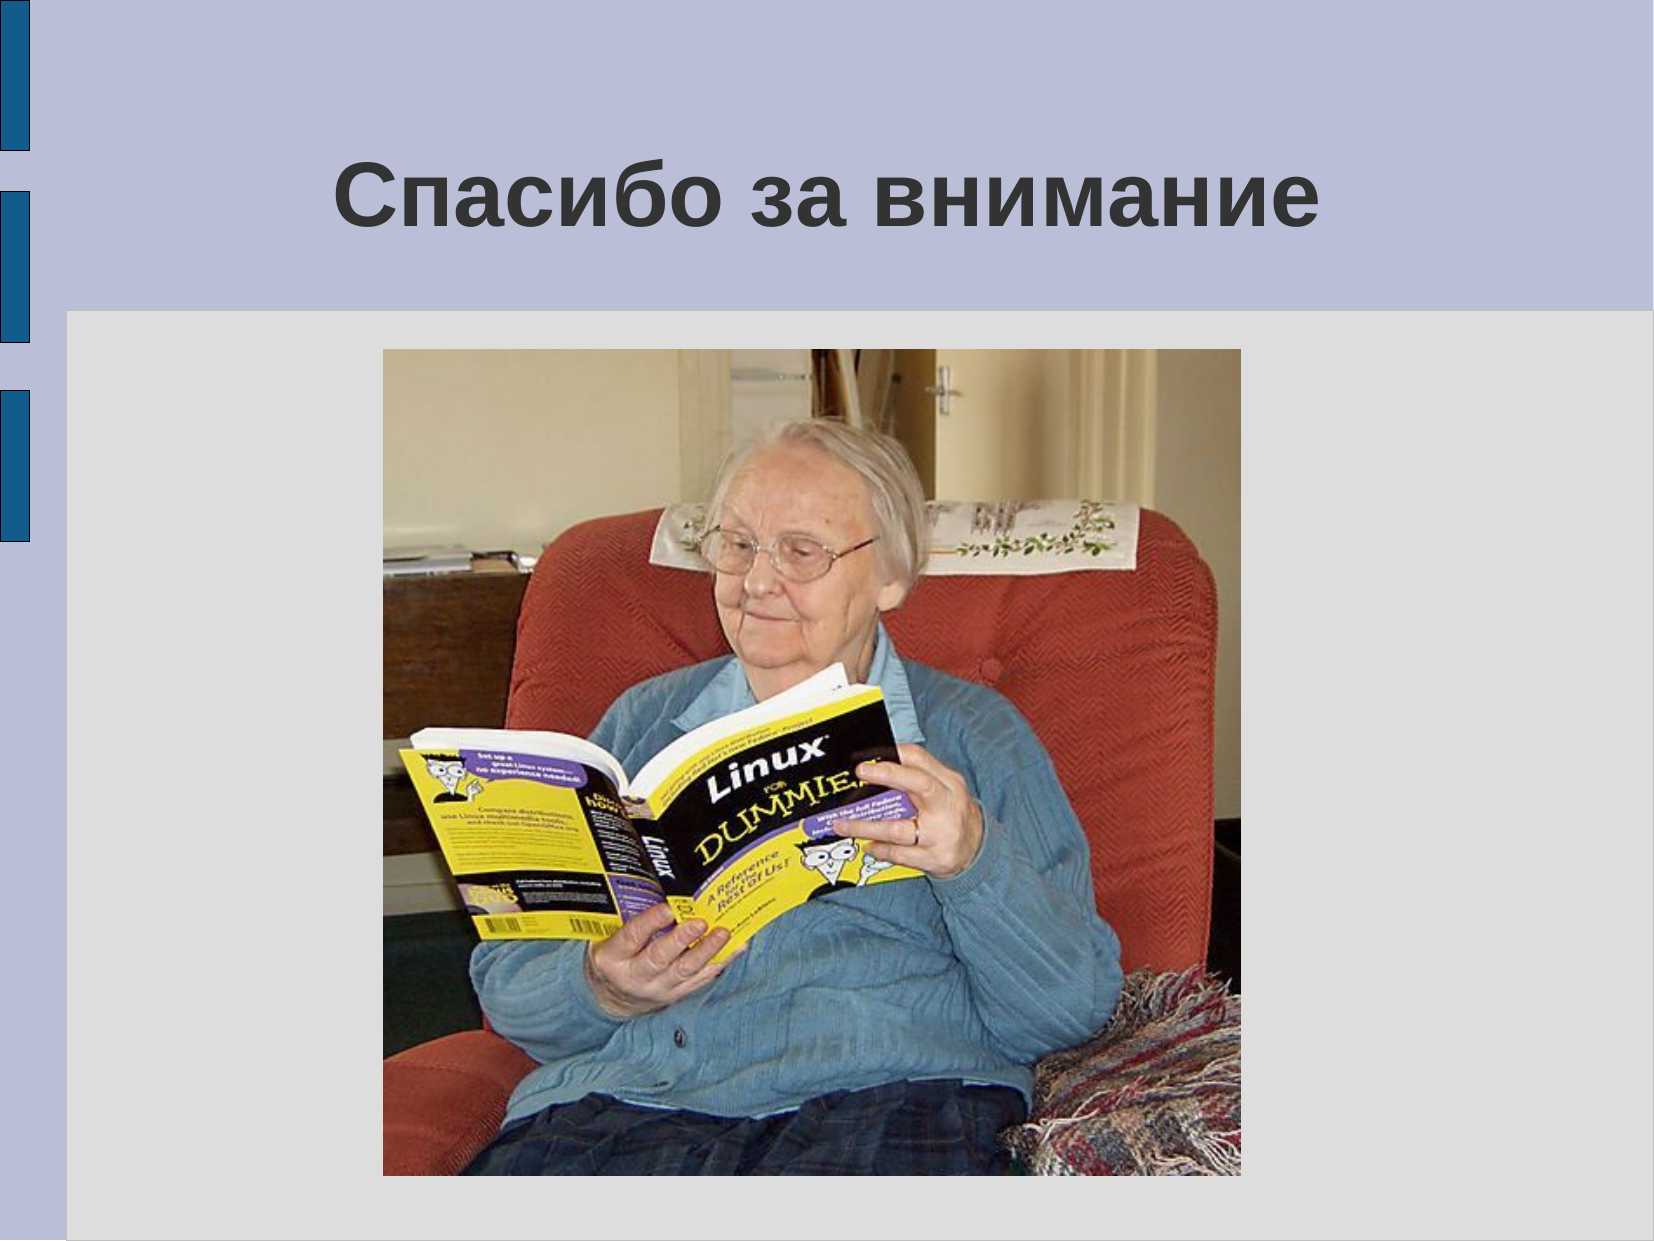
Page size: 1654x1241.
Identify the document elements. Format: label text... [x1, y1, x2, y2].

picture [383, 349, 1241, 1176]
title Спасибо за внимание [121, 98, 1534, 291]
